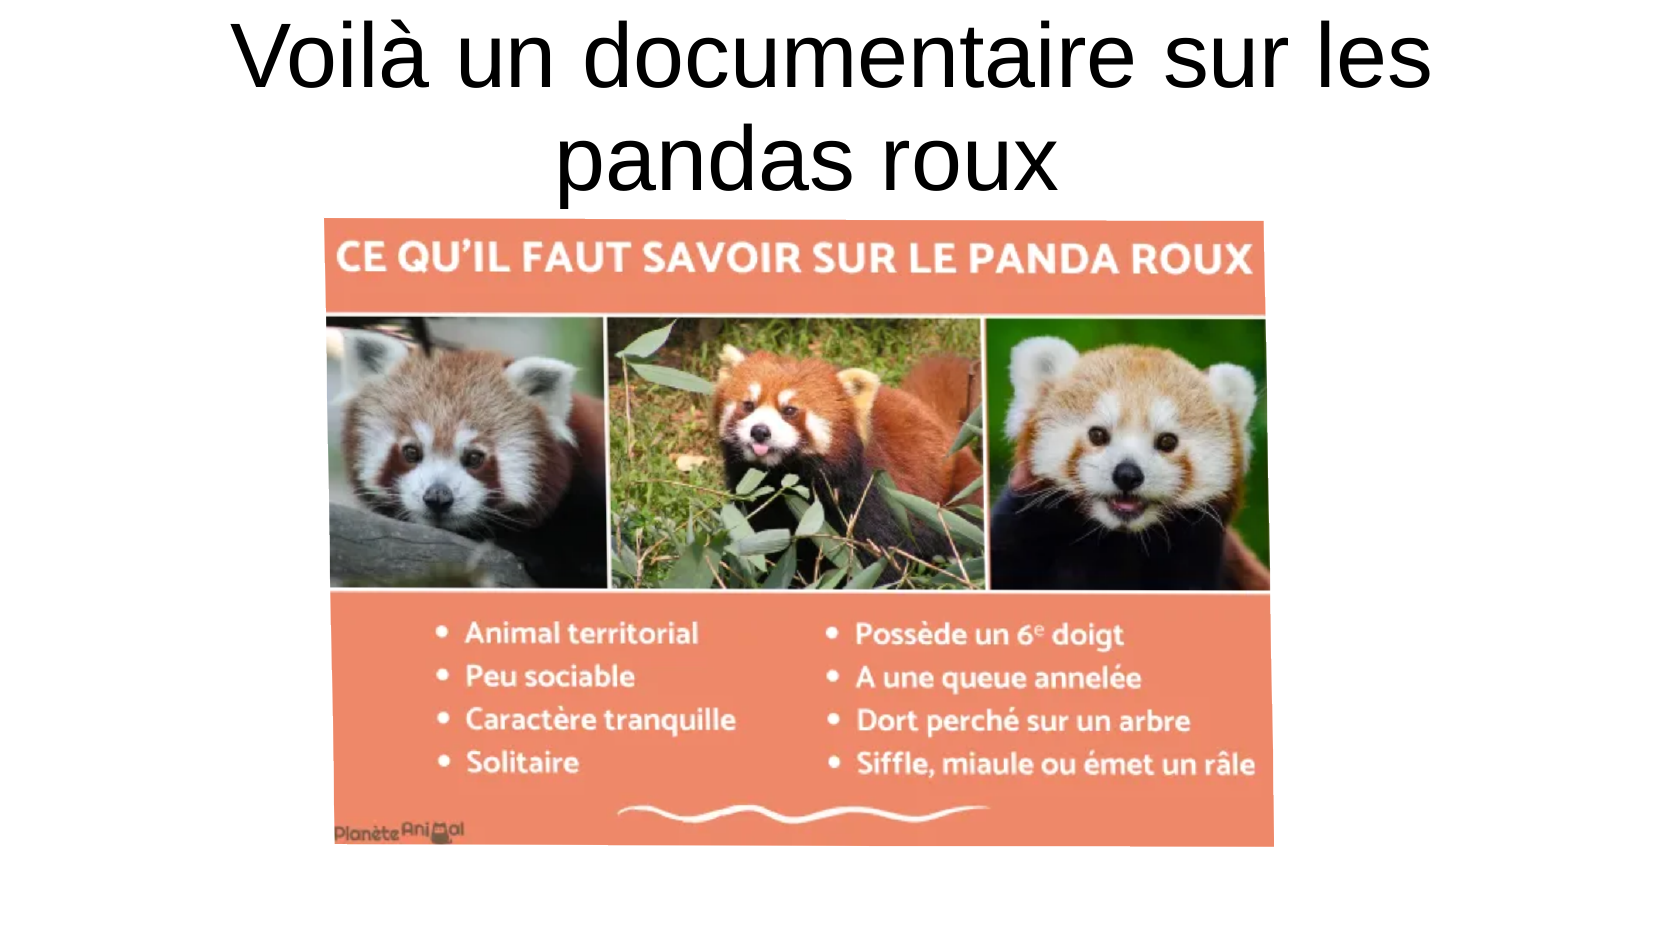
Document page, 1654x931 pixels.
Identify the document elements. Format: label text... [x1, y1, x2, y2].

picture [323, 217, 1274, 847]
title Voilà un documentaire sur les pandas roux [88, 4, 1577, 210]
